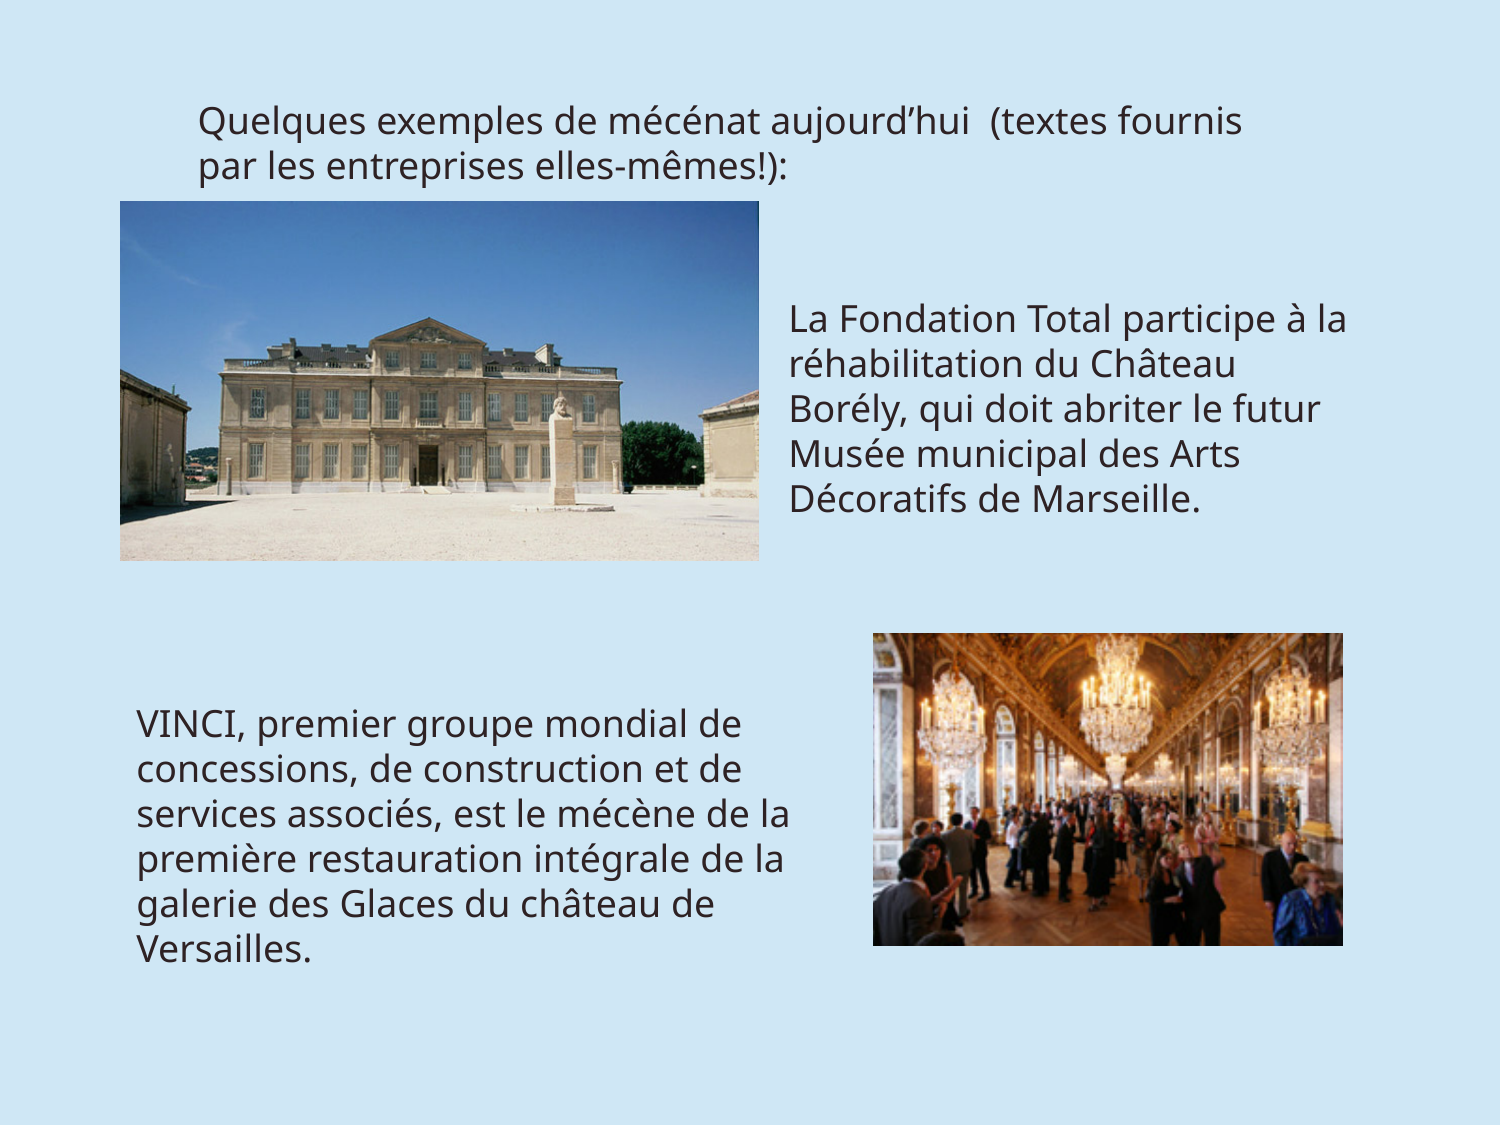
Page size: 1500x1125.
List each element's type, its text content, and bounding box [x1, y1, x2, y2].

text_box VINCI, premier groupe mondial de concessions, de construction et de services associés, est le mécène de la première restauration intégrale de la galerie des Glaces du château de Versailles. [121, 692, 872, 978]
picture [120, 201, 759, 561]
text_box Quelques exemples de mécénat aujourd’hui (textes fournis par les entreprises elles-mêmes!): [182, 89, 1294, 195]
text_box La Fondation Total participe à la réhabilitation du Château Borély, qui doit abriter le futur Musée municipal des Arts Décoratifs de Marseille. [773, 287, 1365, 528]
picture [873, 633, 1343, 946]
